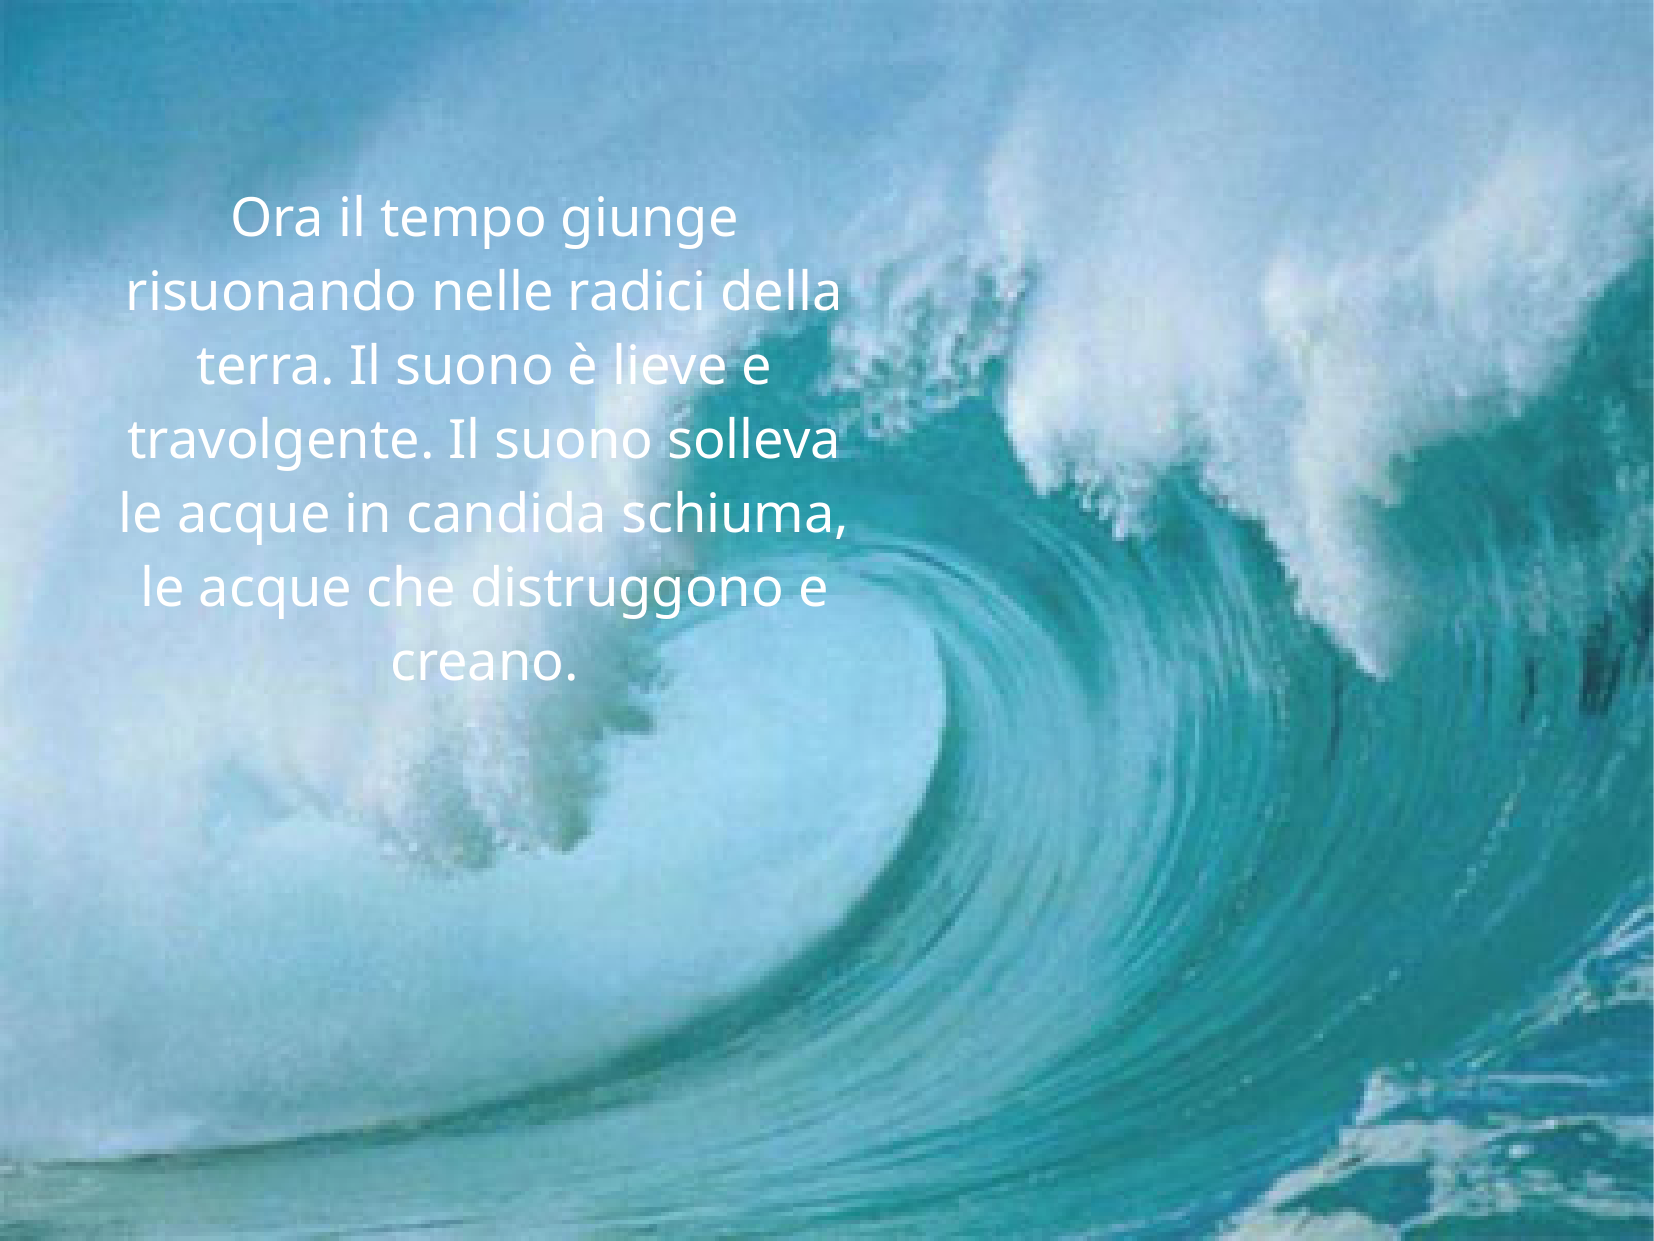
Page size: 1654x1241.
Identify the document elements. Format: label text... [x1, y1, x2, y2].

picture [0, 0, 1654, 1241]
title Ora il tempo giunge risuonando nelle radici della terra. Il suono è lieve e travolgente. Il suono solleva le acque in candida schiuma, le acque che distruggono e creano. [115, 156, 854, 719]
